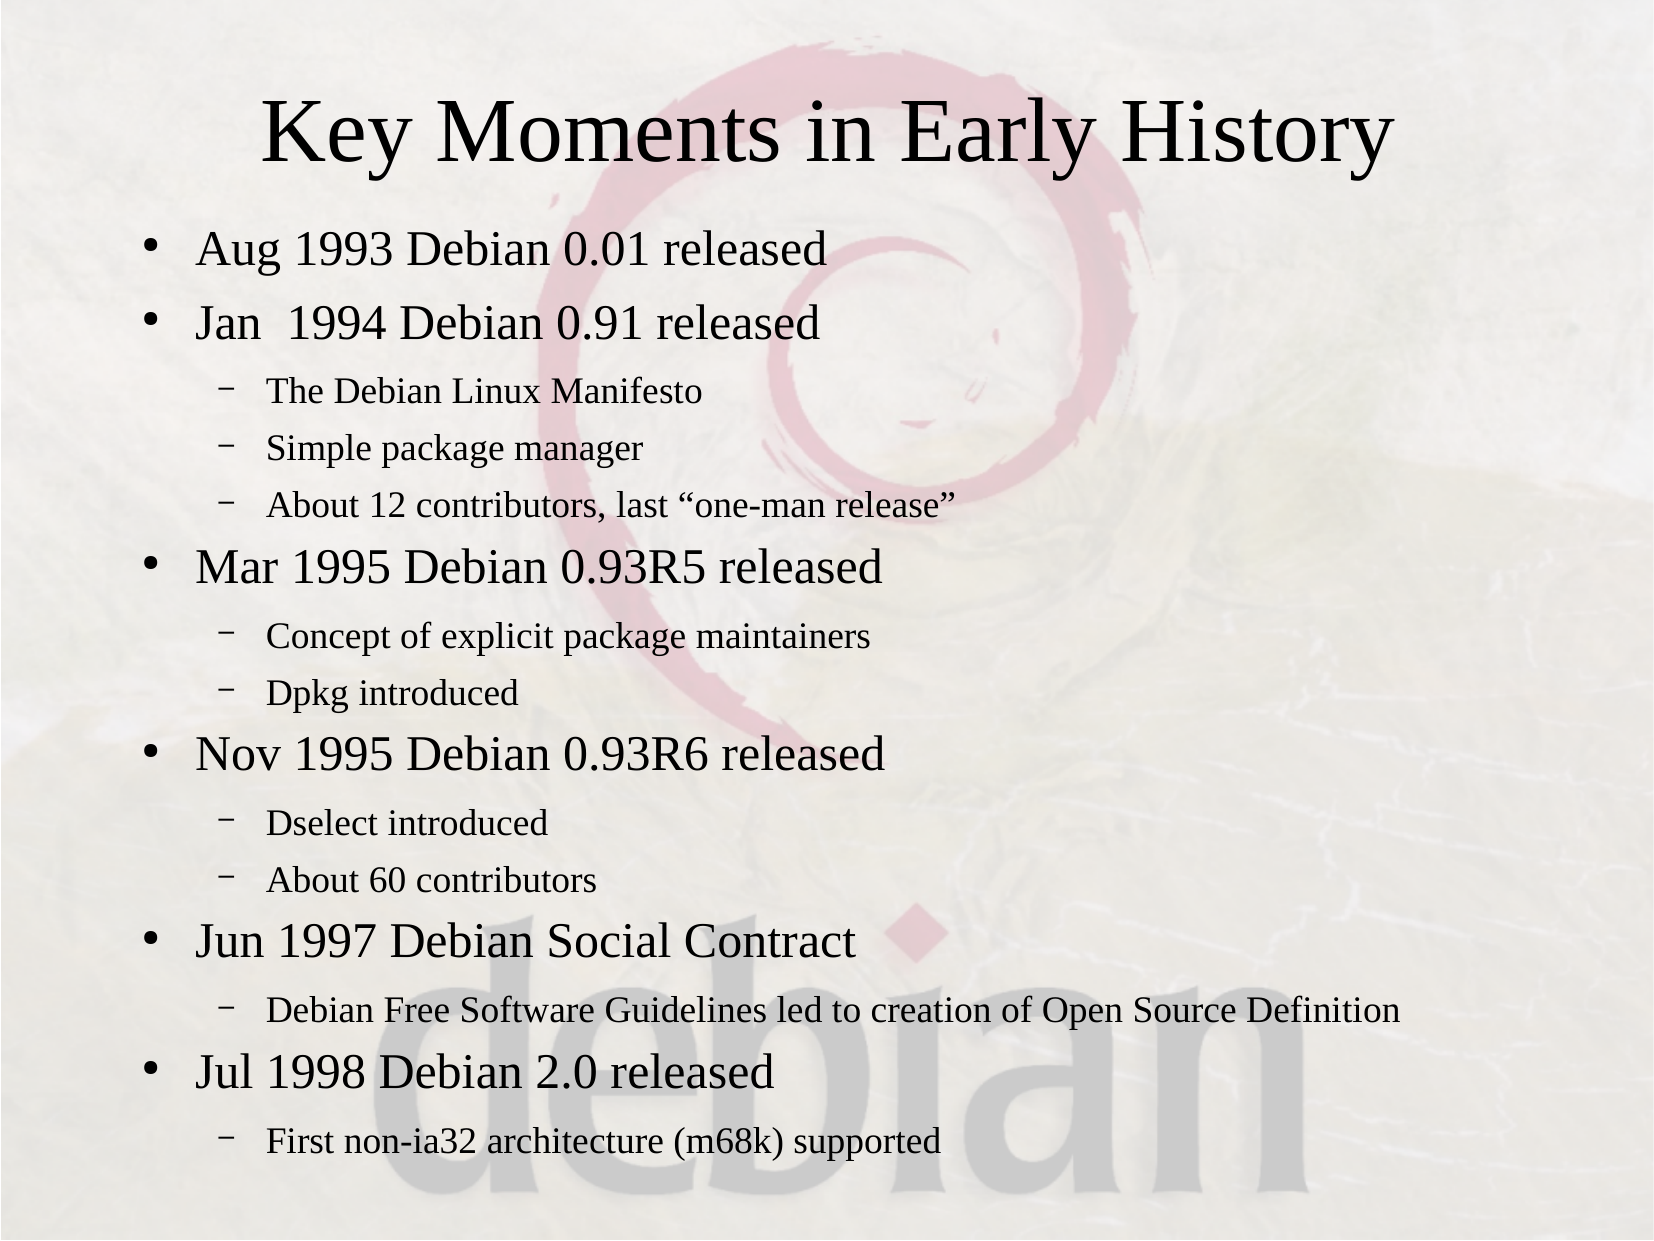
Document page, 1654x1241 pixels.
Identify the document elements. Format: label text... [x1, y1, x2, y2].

picture [1, 0, 1654, 1240]
title Key Moments in Early History [123, 27, 1536, 235]
list Aug 1993 Debian 0.01 released Jan 1994 Debian 0.91 released The Debian Linux Manifesto Simple package manager About 12 contributors, last “one-man release” Mar 1995 Debian 0.93R5 released Concept of explicit package maintainers Dpkg introduced Nov 1995 Debian 0.93R6 released Dselect introduced About 60 contributors Jun 1997 Debian Social Contract Debian Free Software Guidelines led to creation of Open Source Definition Jul 1998 Debian 2.0 released First non-ia32 architecture (m68k) supported [124, 230, 1537, 1221]
